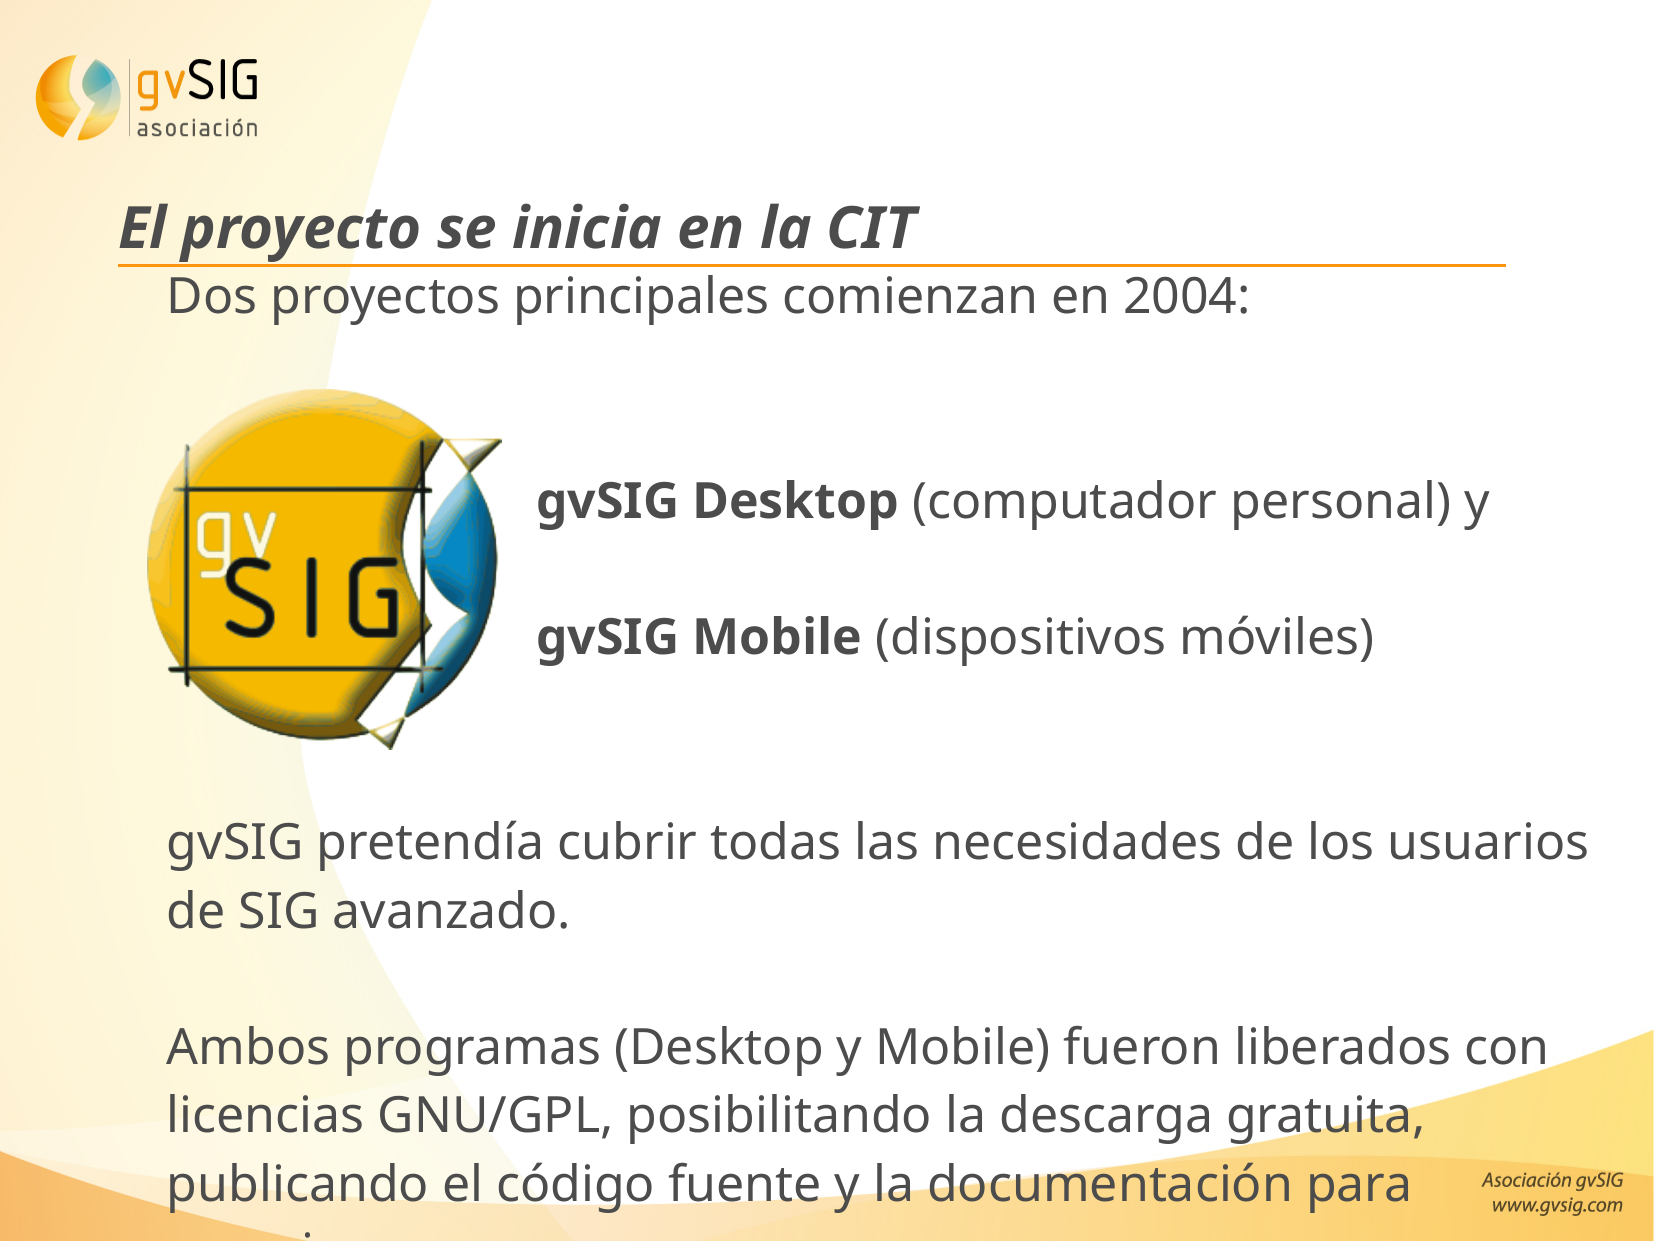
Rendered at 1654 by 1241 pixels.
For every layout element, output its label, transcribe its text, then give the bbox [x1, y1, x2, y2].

picture [0, 0, 1654, 1241]
title Dos proyectos principales comienzan en 2004: gvSIG Desktop (computador personal) y gvSIG Mobile (dispositivos móviles) gvSIG pretendía cubrir todas las necesidades de los usuarios de SIG avanzado. Ambos programas (Desktop y Mobile) fueron liberados con licencias GNU/GPL, posibilitando la descarga gratuita, publicando el código fuente y la documentación para usuarios. [166, 335, 1614, 1209]
title El proyecto se inicia en la CIT [118, 177, 1607, 276]
